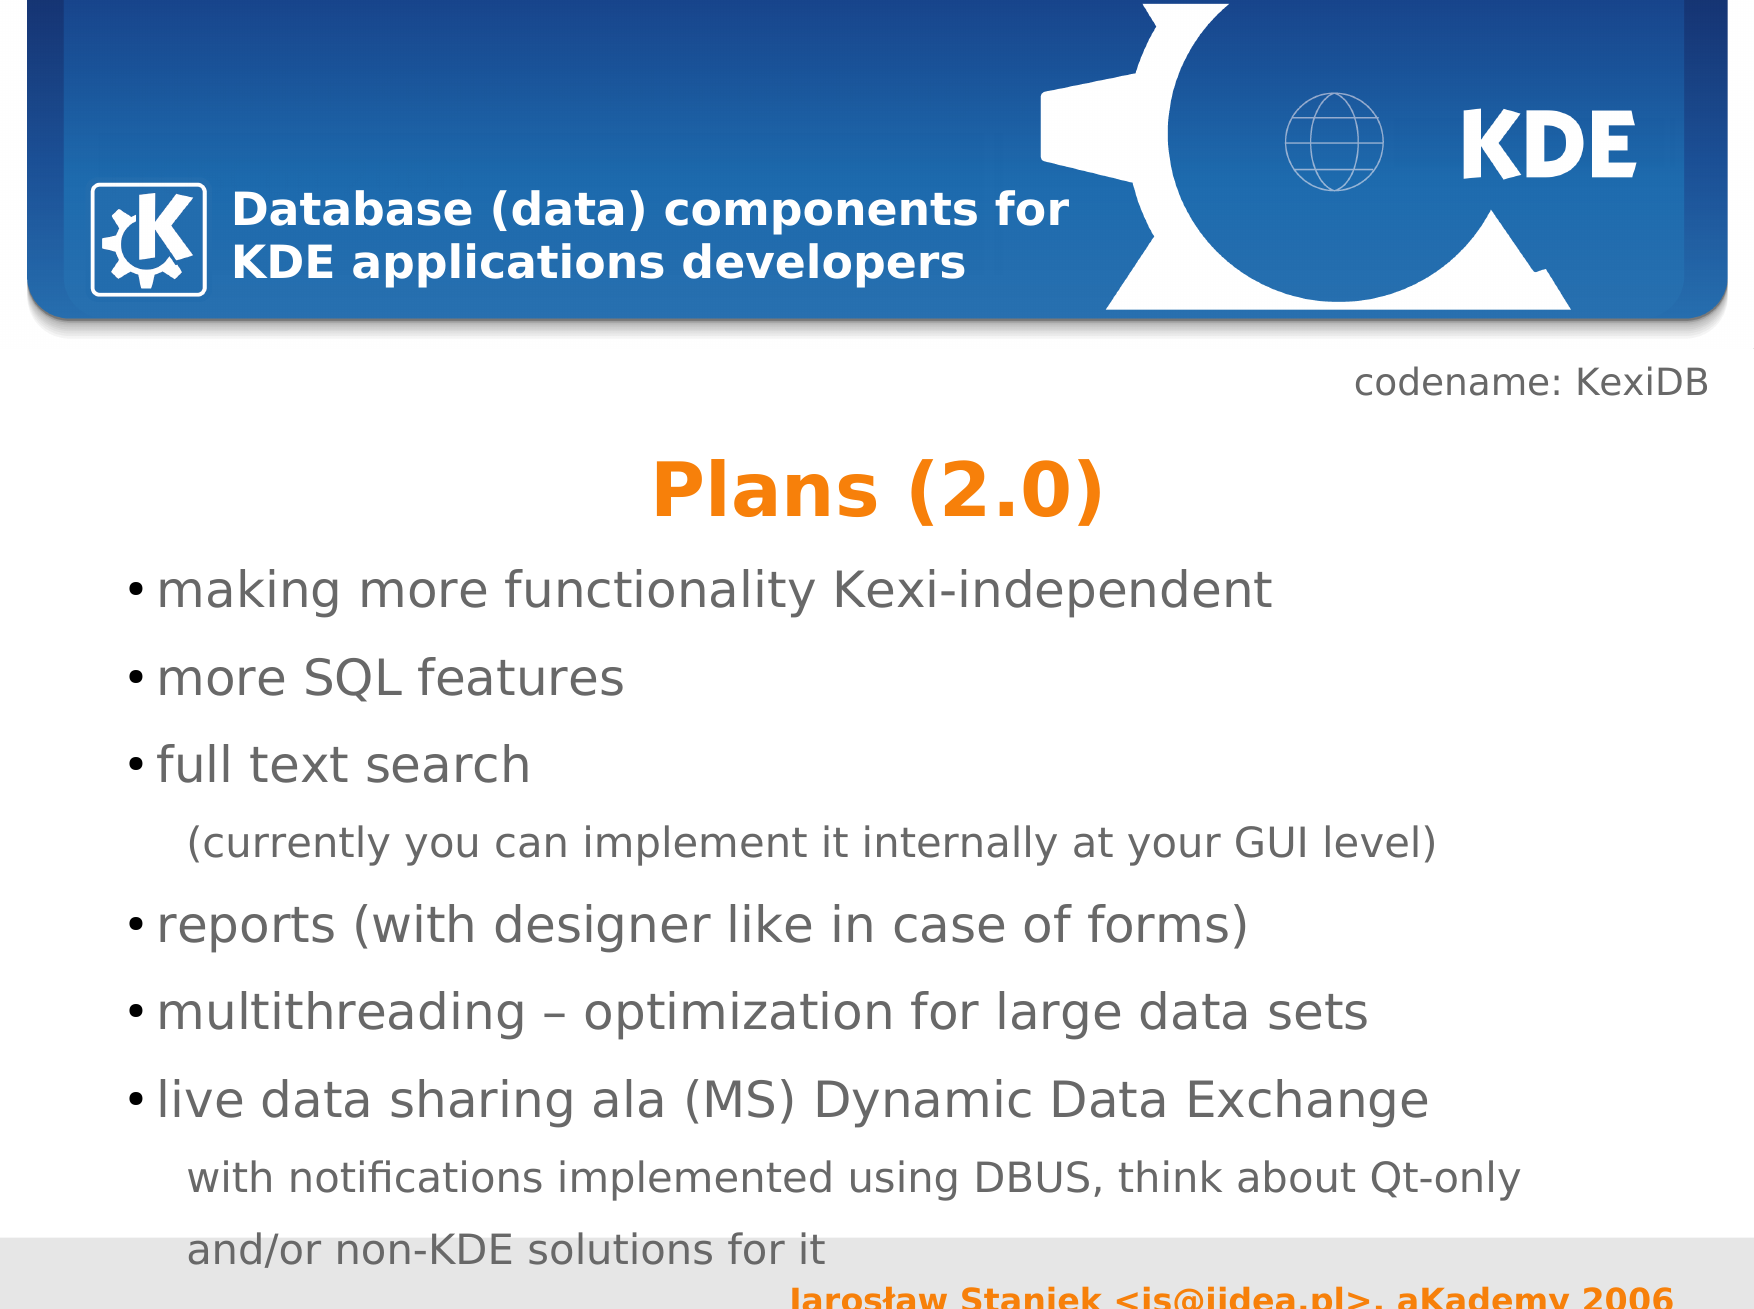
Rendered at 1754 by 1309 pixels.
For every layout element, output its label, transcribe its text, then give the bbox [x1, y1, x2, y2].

text_box making more functionality Kexi-independent more SQL features full text search (currently you can implement it internally at your GUI level) reports (with designer like in case of forms) multithreading – optimization for large data sets live data sharing ala (MS) Dynamic Data Exchange with notifications implemented using DBUS, think about Qt-only and/or non-KDE solutions for it [112, 525, 1650, 1253]
picture [0, 0, 1754, 349]
text_box Plans (2.0) [122, 395, 1606, 525]
